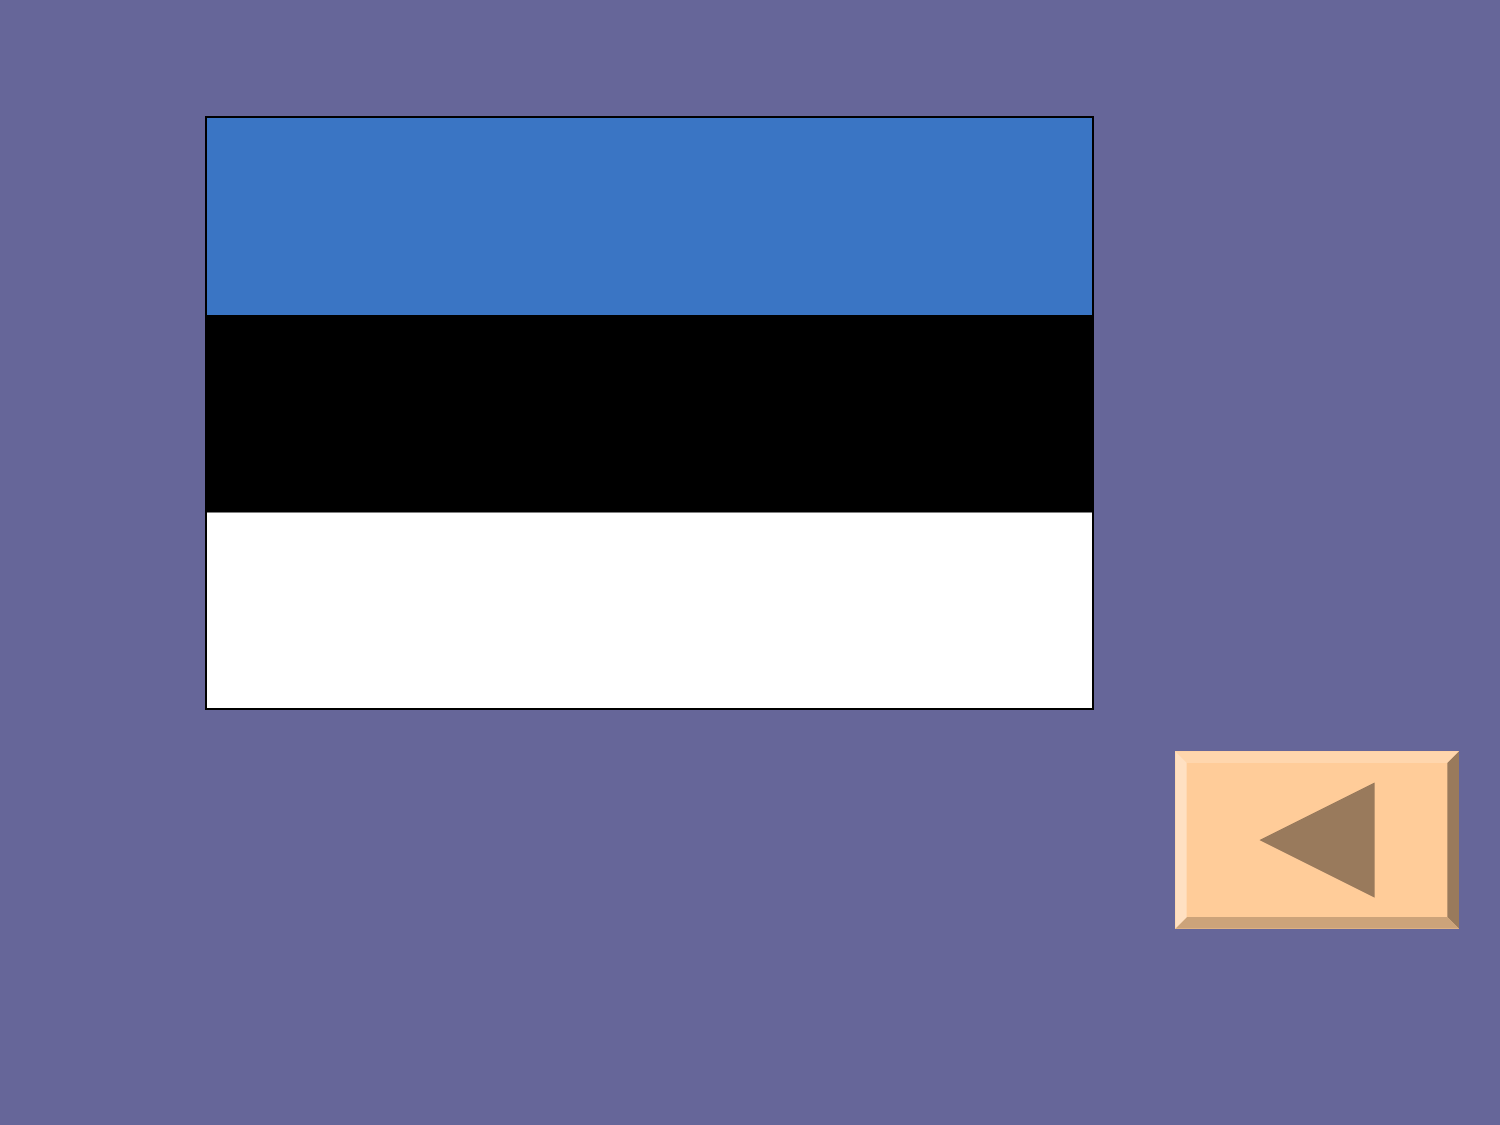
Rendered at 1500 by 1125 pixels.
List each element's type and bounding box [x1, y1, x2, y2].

picture [206, 117, 1093, 709]
text_box [1176, 751, 1459, 929]
